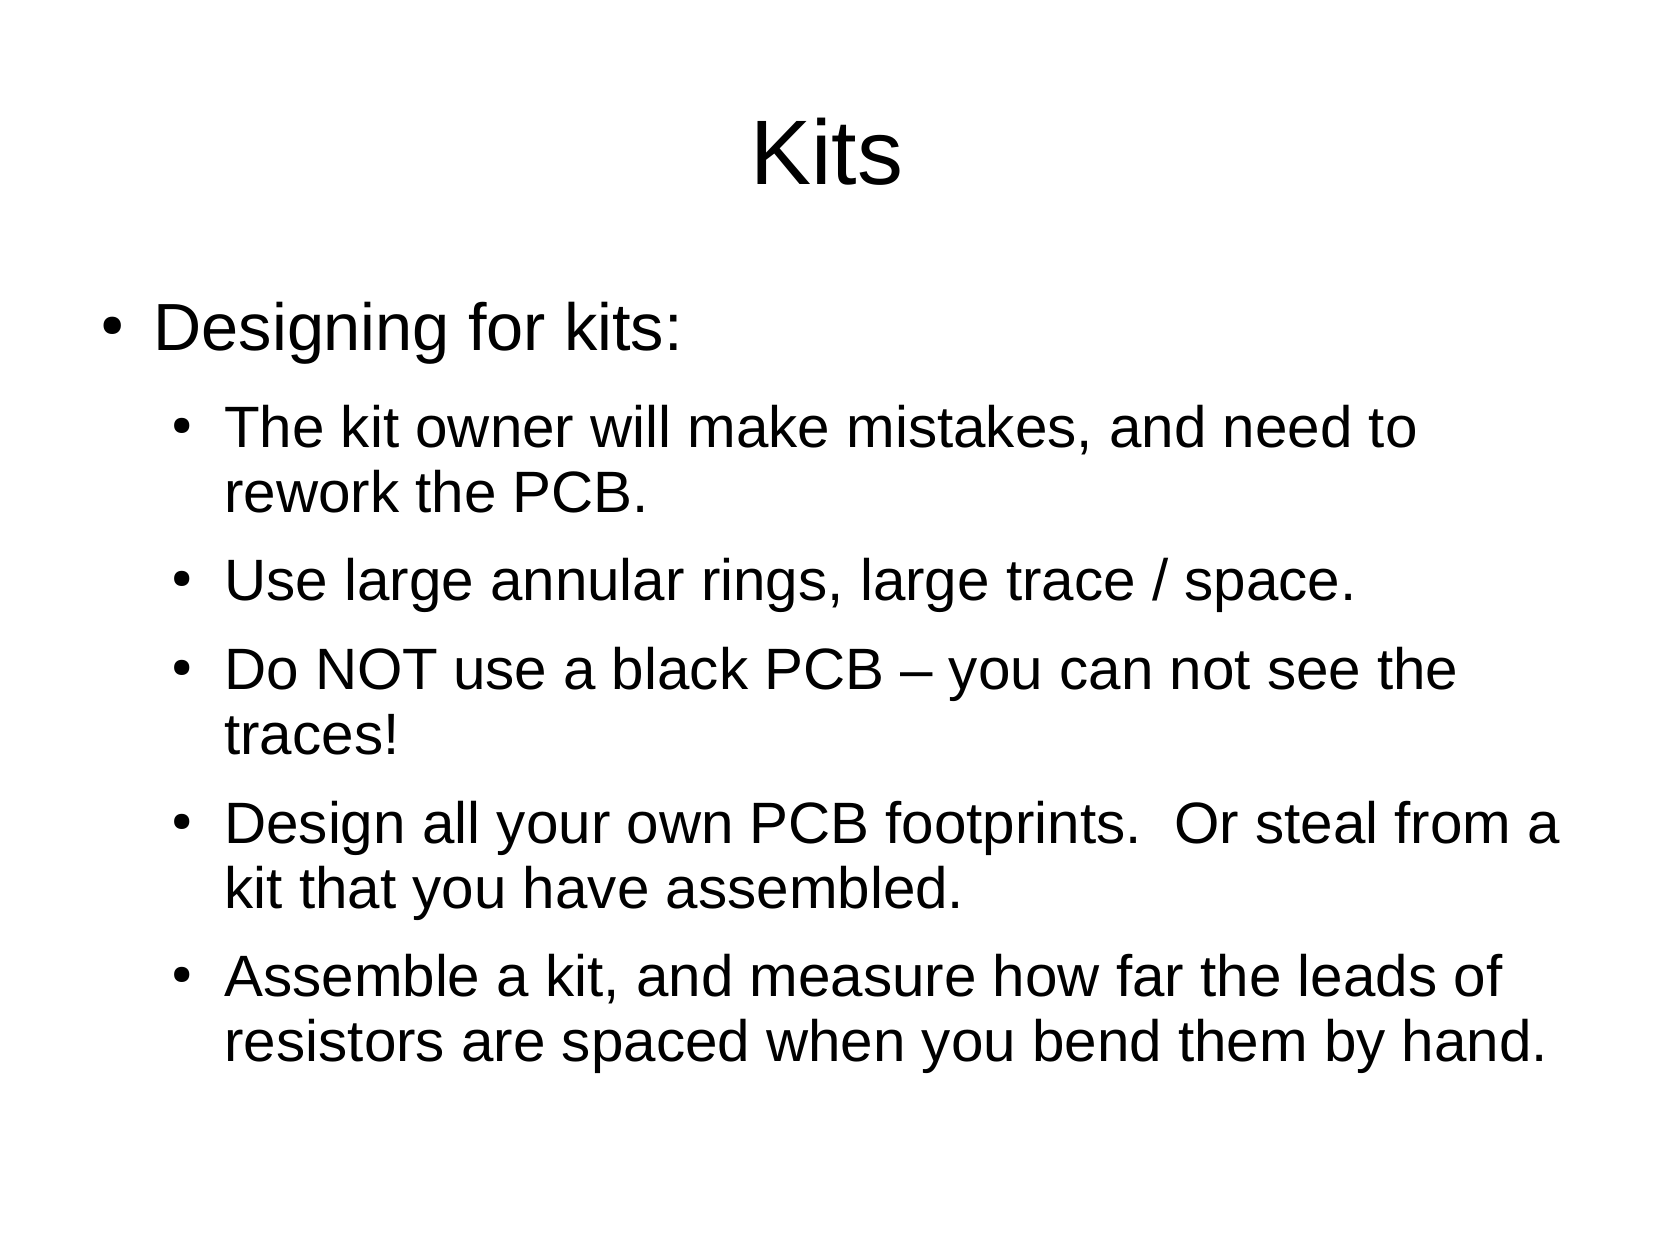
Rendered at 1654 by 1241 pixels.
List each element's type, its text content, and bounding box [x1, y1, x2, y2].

title Kits [82, 49, 1571, 257]
list Designing for kits: The kit owner will make mistakes, and need to rework the PCB. Use large annular rings, large trace / space. Do NOT use a black PCB – you can not see the traces! Design all your own PCB footprints. Or steal from a kit that you have assembled. Assemble a kit, and measure how far the leads of resistors are spaced when you bend them by hand. [82, 290, 1571, 1109]
